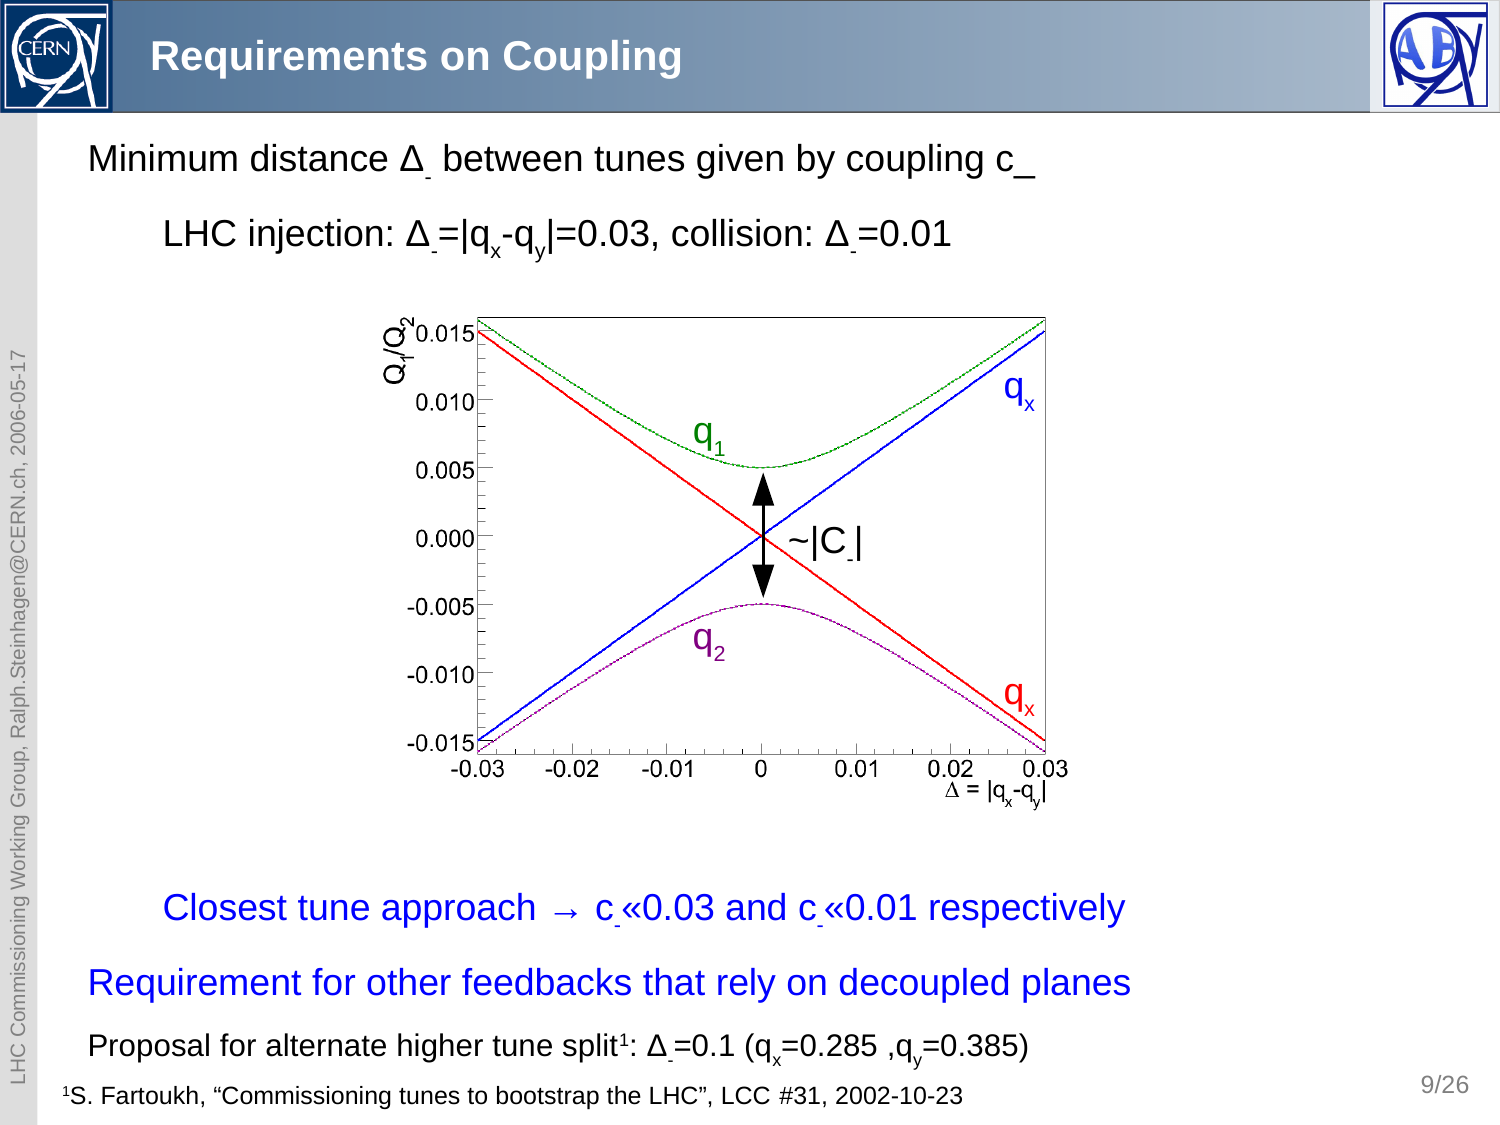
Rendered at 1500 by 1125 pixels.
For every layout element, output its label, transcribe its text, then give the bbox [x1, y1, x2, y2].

list Minimum distance Δ- between tunes given by coupling c_ LHC injection: Δ-=|qx-qy|=0.03, collision: Δ-=0.01 Closest tune approach → c-«0.03 and c-«0.01 respectively Requirement for other feedbacks that rely on decoupled planes Proposal for alternate higher tune split1: Δ-=0.1 (qx=0.285 ,qy=0.385) [87, 137, 1438, 1071]
picture [0, 0, 113, 113]
text_box 1S. Fartoukh, “Commissioning tunes to bootstrap the LHC”, LCC #31, 2002-10-23 [47, 1074, 1465, 1118]
picture [1382, 1, 1489, 108]
title Requirements on Coupling [150, 0, 1201, 113]
